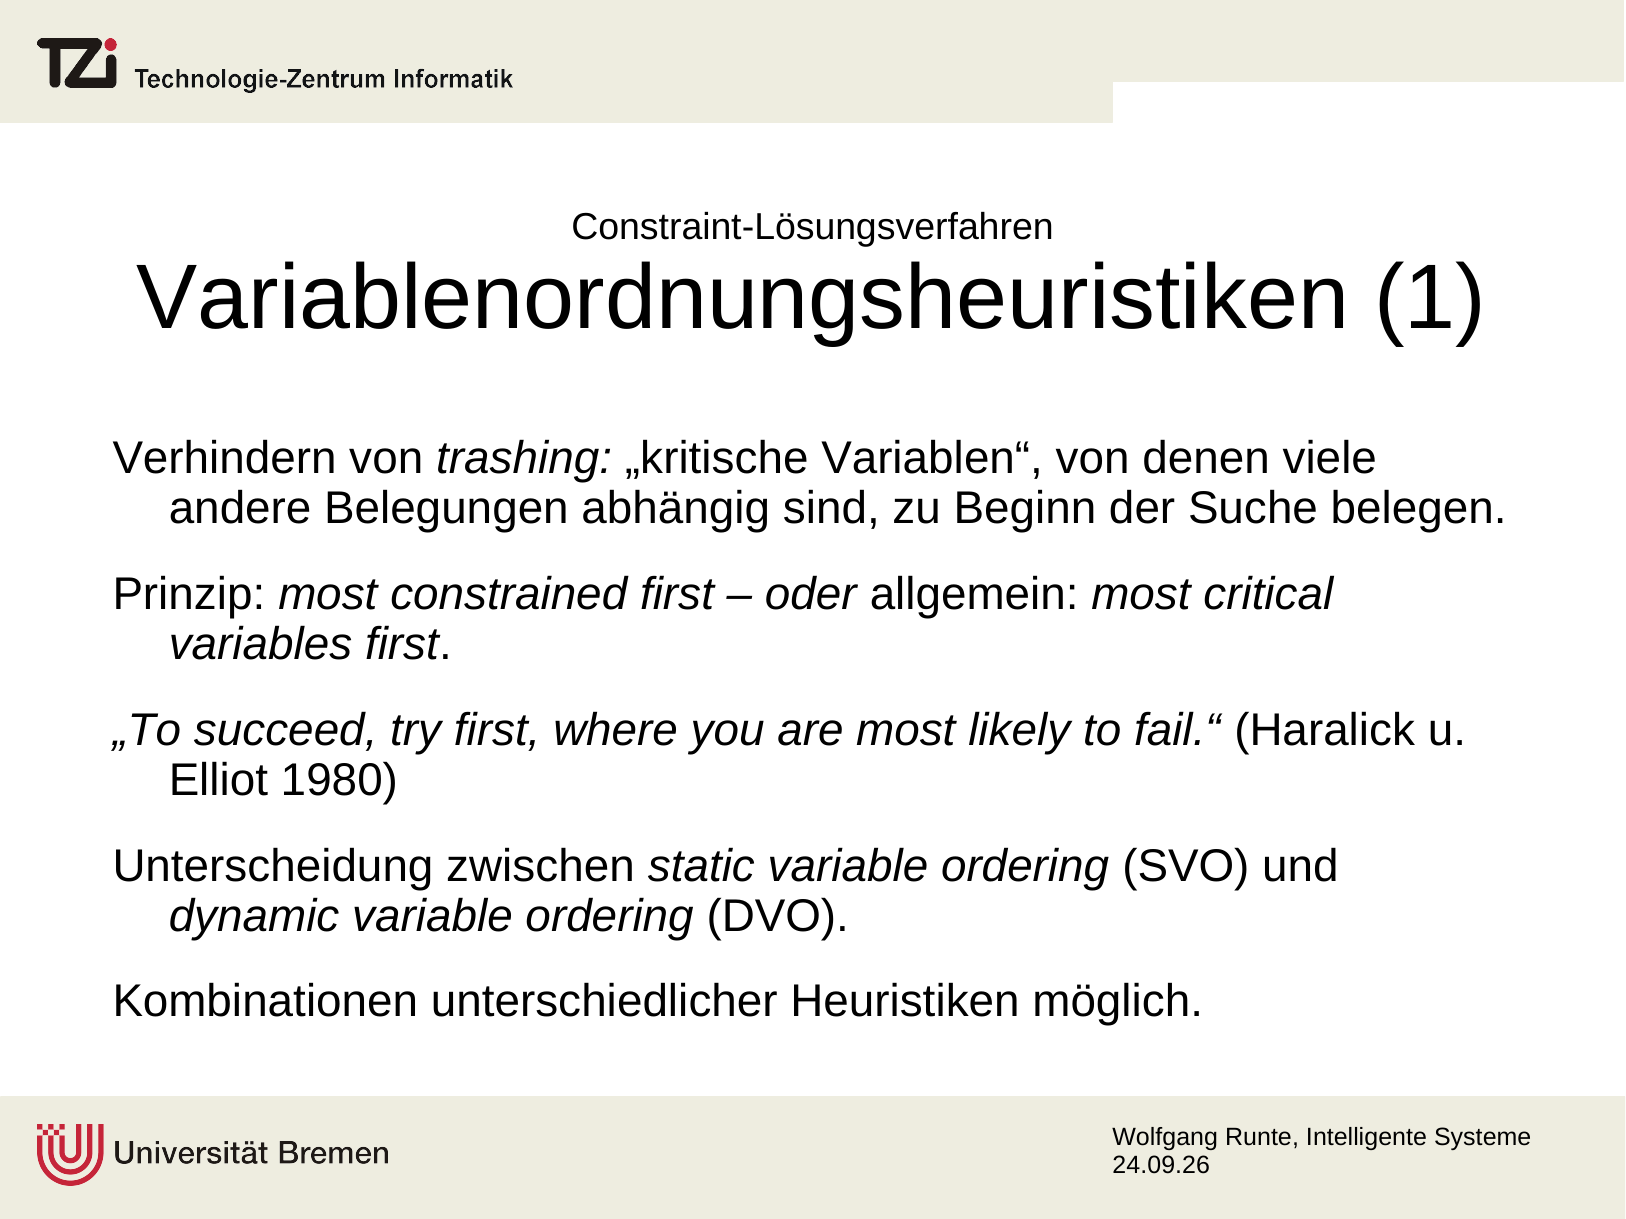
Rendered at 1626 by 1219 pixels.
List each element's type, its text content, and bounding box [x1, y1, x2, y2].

list Verhindern von trashing: „kritische Variablen“, von denen viele andere Belegungen abhängig sind, zu Beginn der Suche belegen. Prinzip: most constrained first – oder allgemein: most critical variables first. „To succeed, try first, where you are most likely to fail.“ (Haralick u. Elliot 1980) Unterscheidung zwischen static variable ordering (SVO) und dynamic variable ordering (DVO). Kombinationen unterschiedlicher Heuristiken möglich. [112, 433, 1513, 1070]
picture [37, 38, 513, 93]
title Constraint-Lösungsverfahren Variablenordnungsheuristiken (1) [112, 162, 1513, 393]
picture [37, 1124, 388, 1186]
